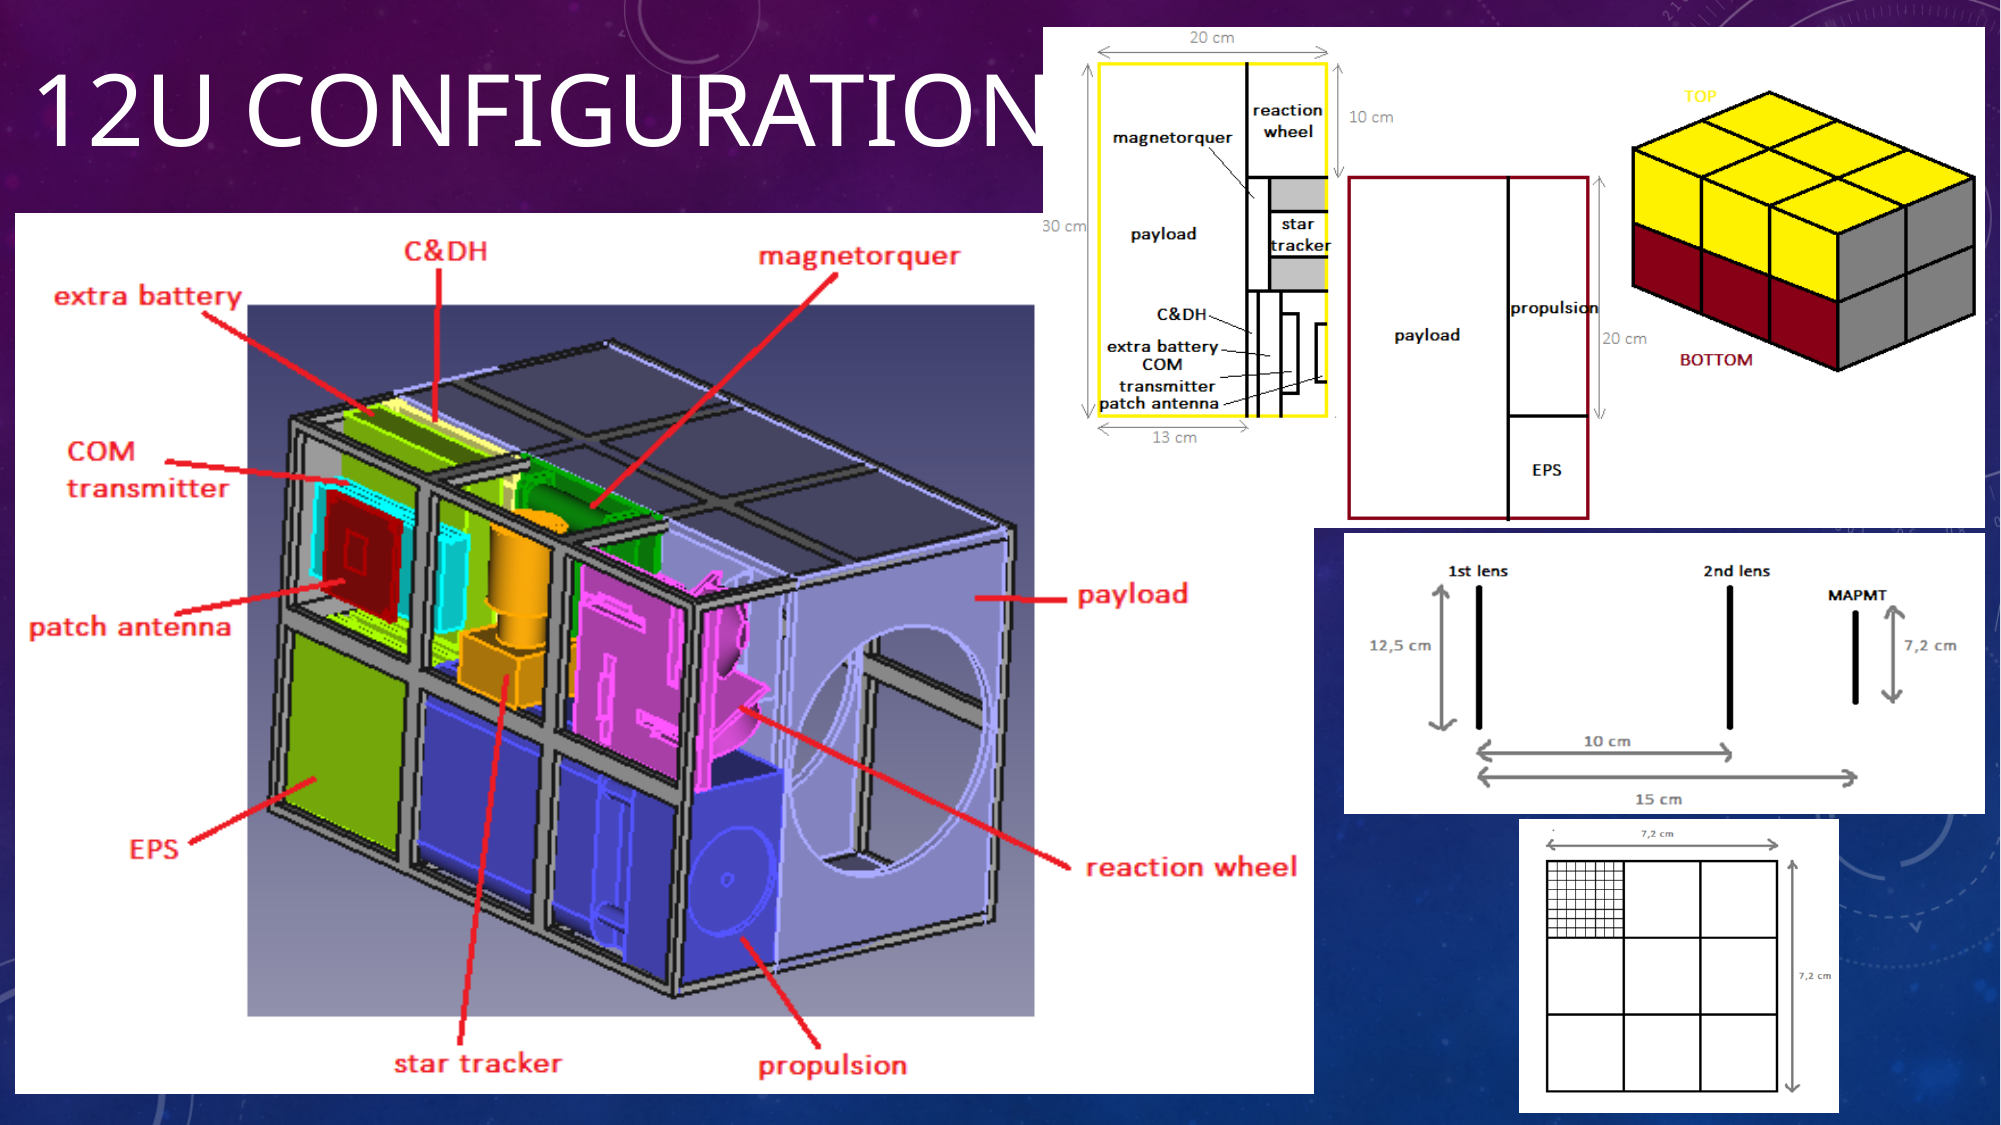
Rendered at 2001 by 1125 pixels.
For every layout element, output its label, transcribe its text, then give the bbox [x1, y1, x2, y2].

picture [1344, 534, 1985, 814]
title 12U configuration [15, 0, 1678, 213]
picture [15, 27, 1985, 1094]
picture [1519, 819, 1839, 1113]
